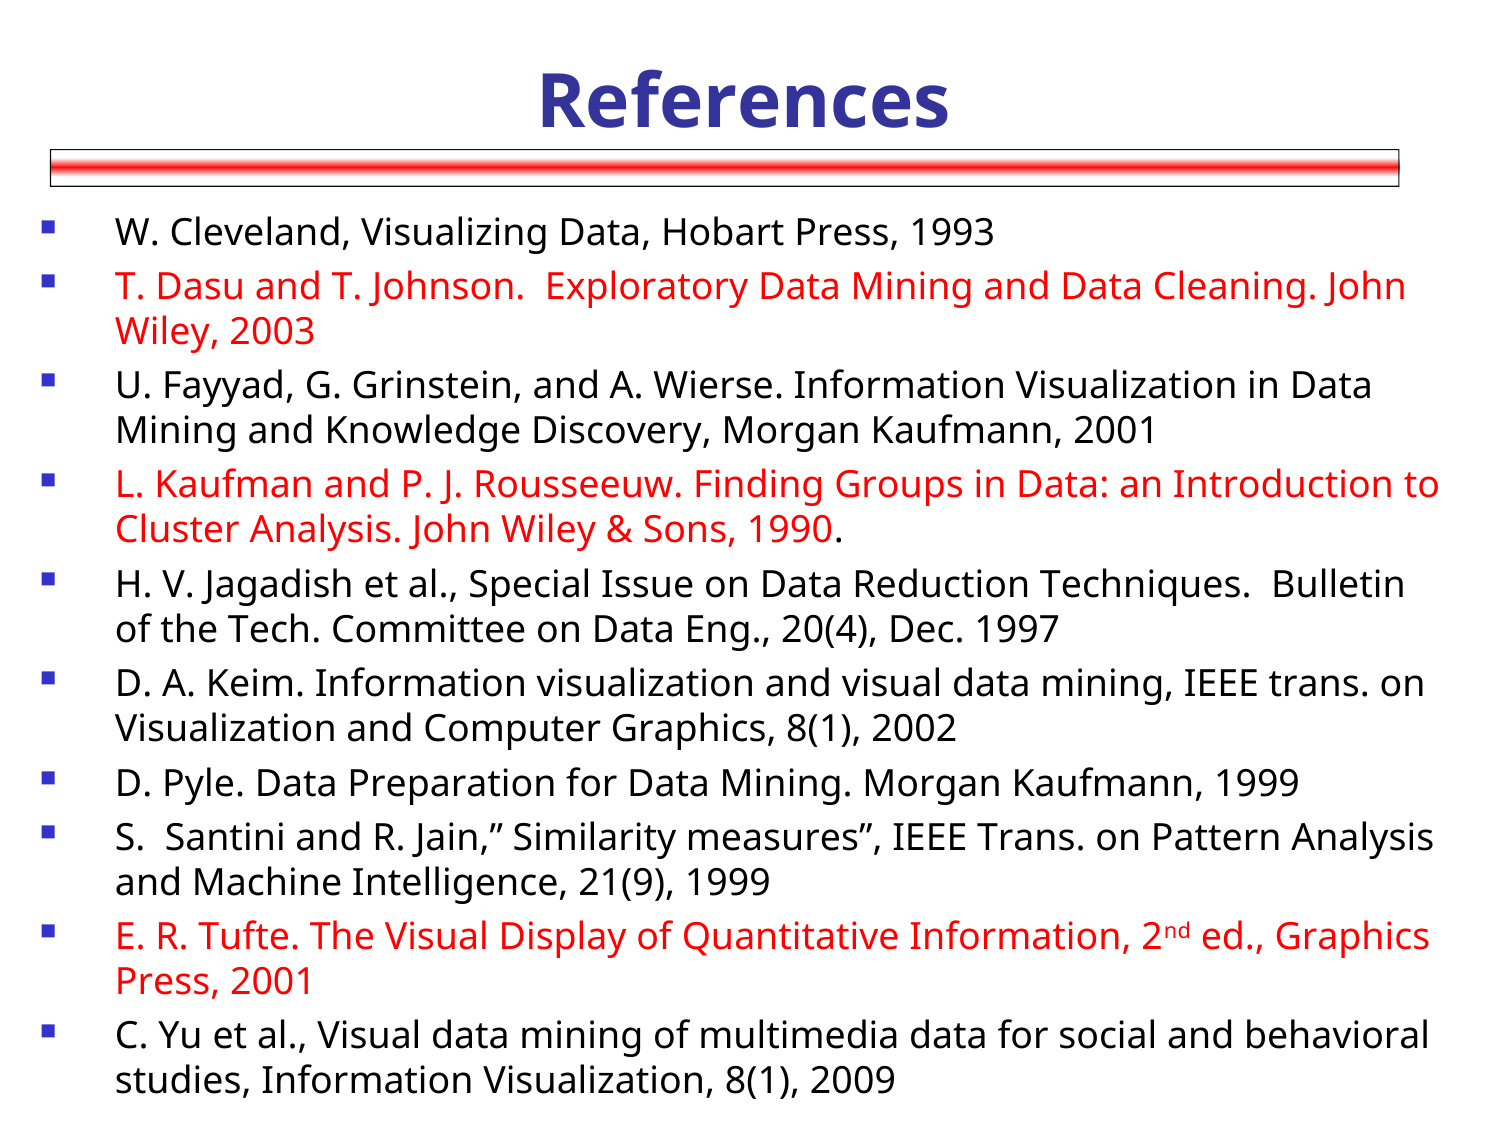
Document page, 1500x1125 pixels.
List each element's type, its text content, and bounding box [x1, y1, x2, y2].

list W. Cleveland, Visualizing Data, Hobart Press, 1993 T. Dasu and T. Johnson. Exploratory Data Mining and Data Cleaning. John Wiley, 2003 U. Fayyad, G. Grinstein, and A. Wierse. Information Visualization in Data Mining and Knowledge Discovery, Morgan Kaufmann, 2001 L. Kaufman and P. J. Rousseeuw. Finding Groups in Data: an Introduction to Cluster Analysis. John Wiley & Sons, 1990. H. V. Jagadish et al., Special Issue on Data Reduction Techniques. Bulletin of the Tech. Committee on Data Eng., 20(4), Dec. 1997 D. A. Keim. Information visualization and visual data mining, IEEE trans. on Visualization and Computer Graphics, 8(1), 2002 D. Pyle. Data Preparation for Data Mining. Morgan Kaufmann, 1999 S. Santini and R. Jain,” Similarity measures”, IEEE Trans. on Pattern Analysis and Machine Intelligence, 21(9), 1999 E. R. Tufte. The Visual Display of Quantitative Information, 2nd ed., Graphics Press, 2001 C. Yu et al., Visual data mining of multimedia data for social and behavioral studies, Information Visualization, 8(1), 2009 [24, 200, 1463, 1110]
title References [24, 44, 1463, 150]
